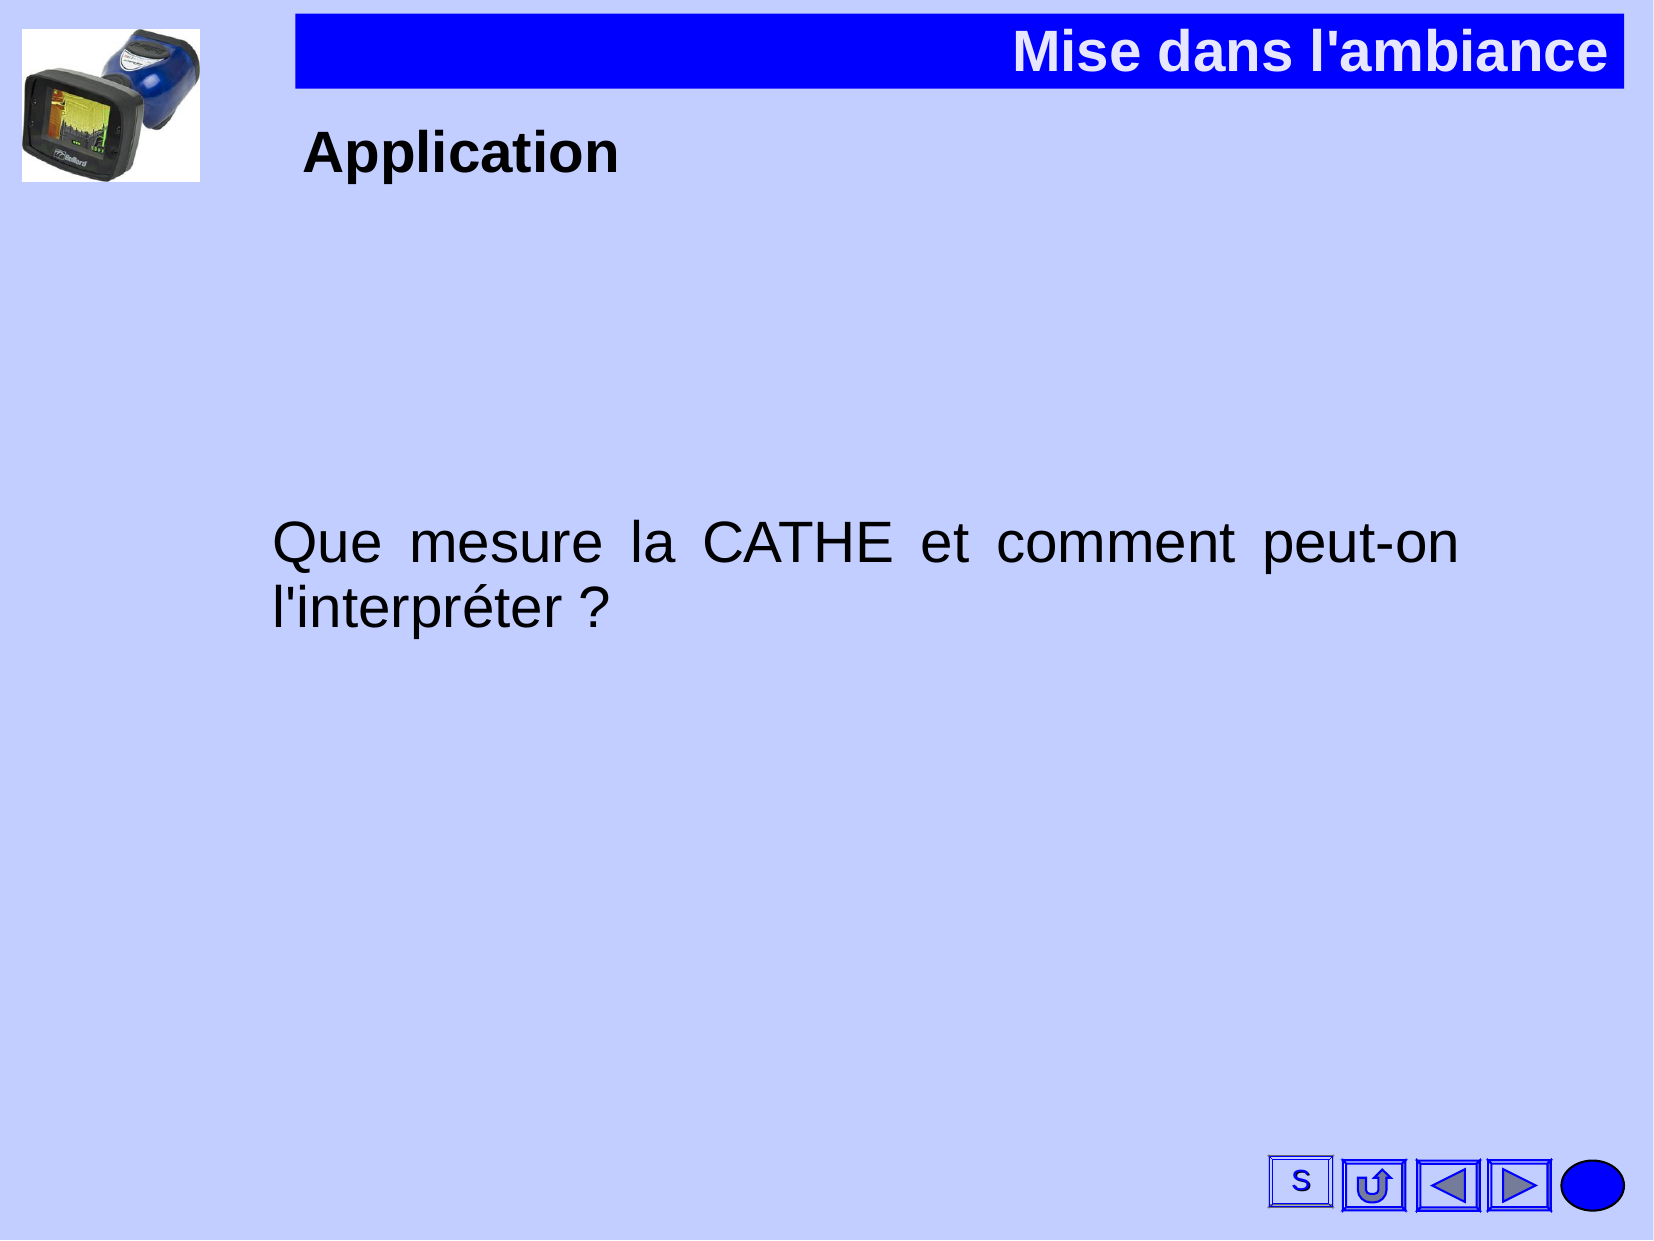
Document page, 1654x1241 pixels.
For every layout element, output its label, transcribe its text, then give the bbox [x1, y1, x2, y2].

text_box Application [287, 112, 636, 193]
text_box [1561, 1160, 1625, 1211]
text_box Mise dans l'ambiance [295, 13, 1625, 89]
picture [22, 29, 200, 182]
list Que mesure la CATHE et comment peut-on l'interpréter ? [201, 501, 1477, 722]
